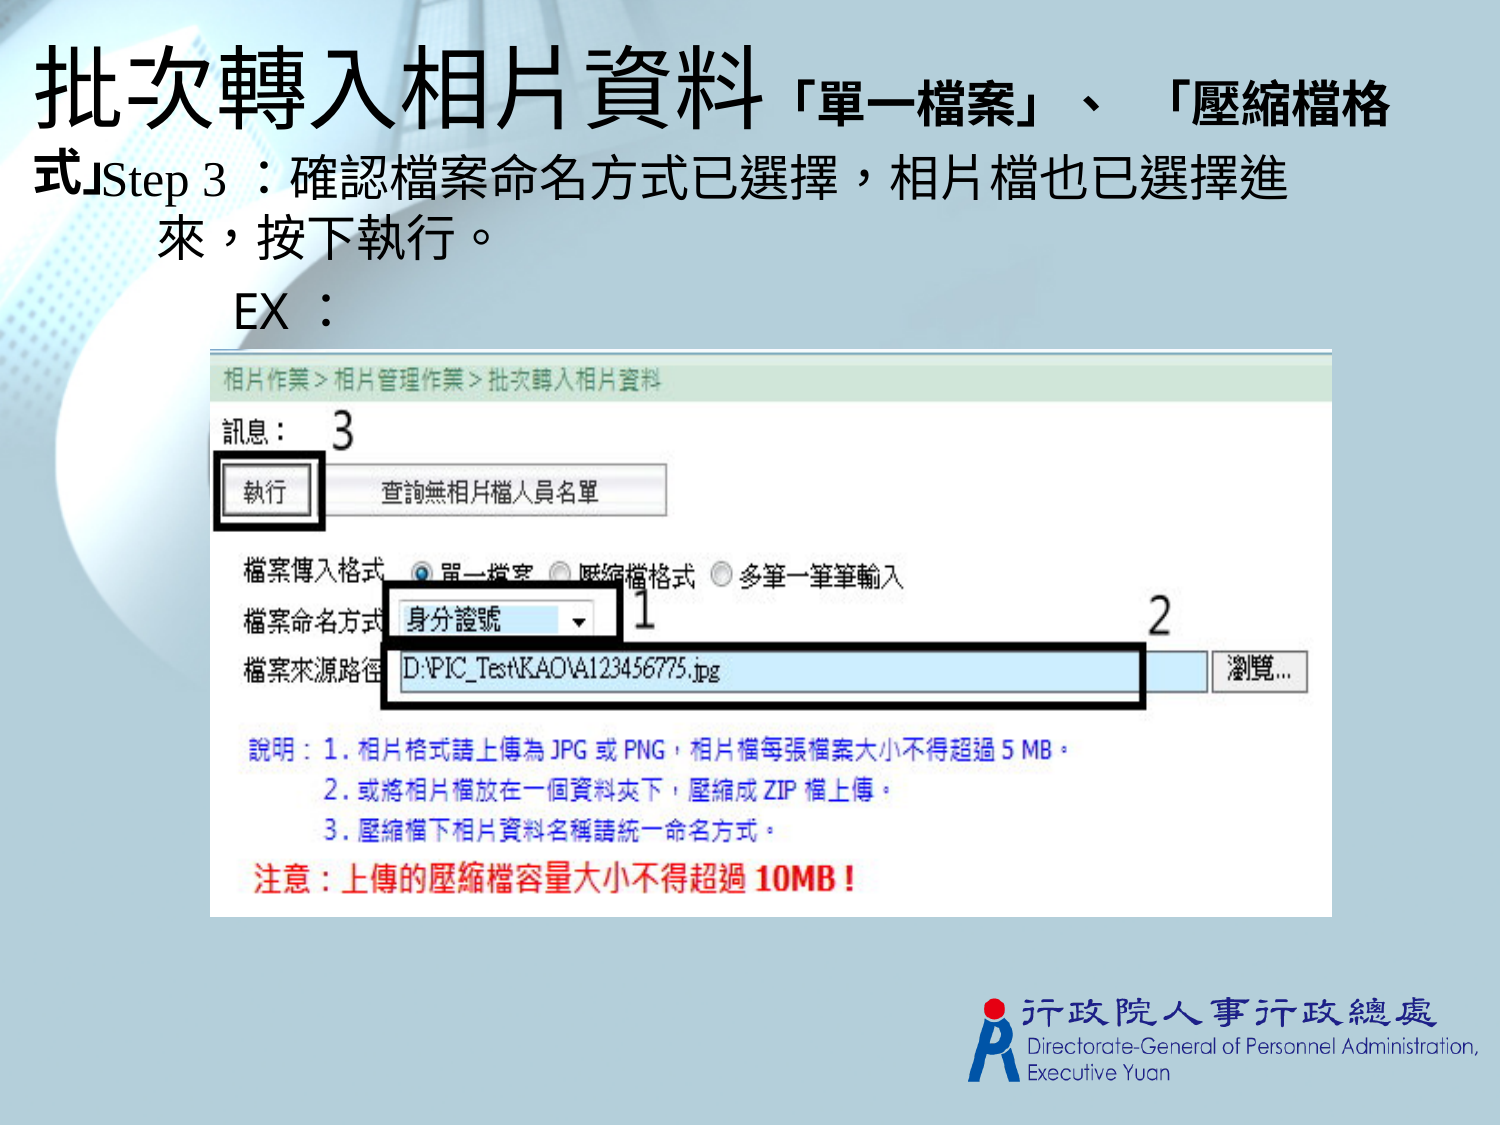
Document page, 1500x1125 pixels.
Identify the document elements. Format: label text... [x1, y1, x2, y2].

text_box 批次轉入相片資料「單一檔案」、 「壓縮檔格式」 [17, 23, 1500, 138]
picture [210, 350, 1332, 917]
list Step 3：確認檔案命名方式已選擇，相片檔也已選擇進來，按下執行。 EX： [29, 139, 1305, 374]
